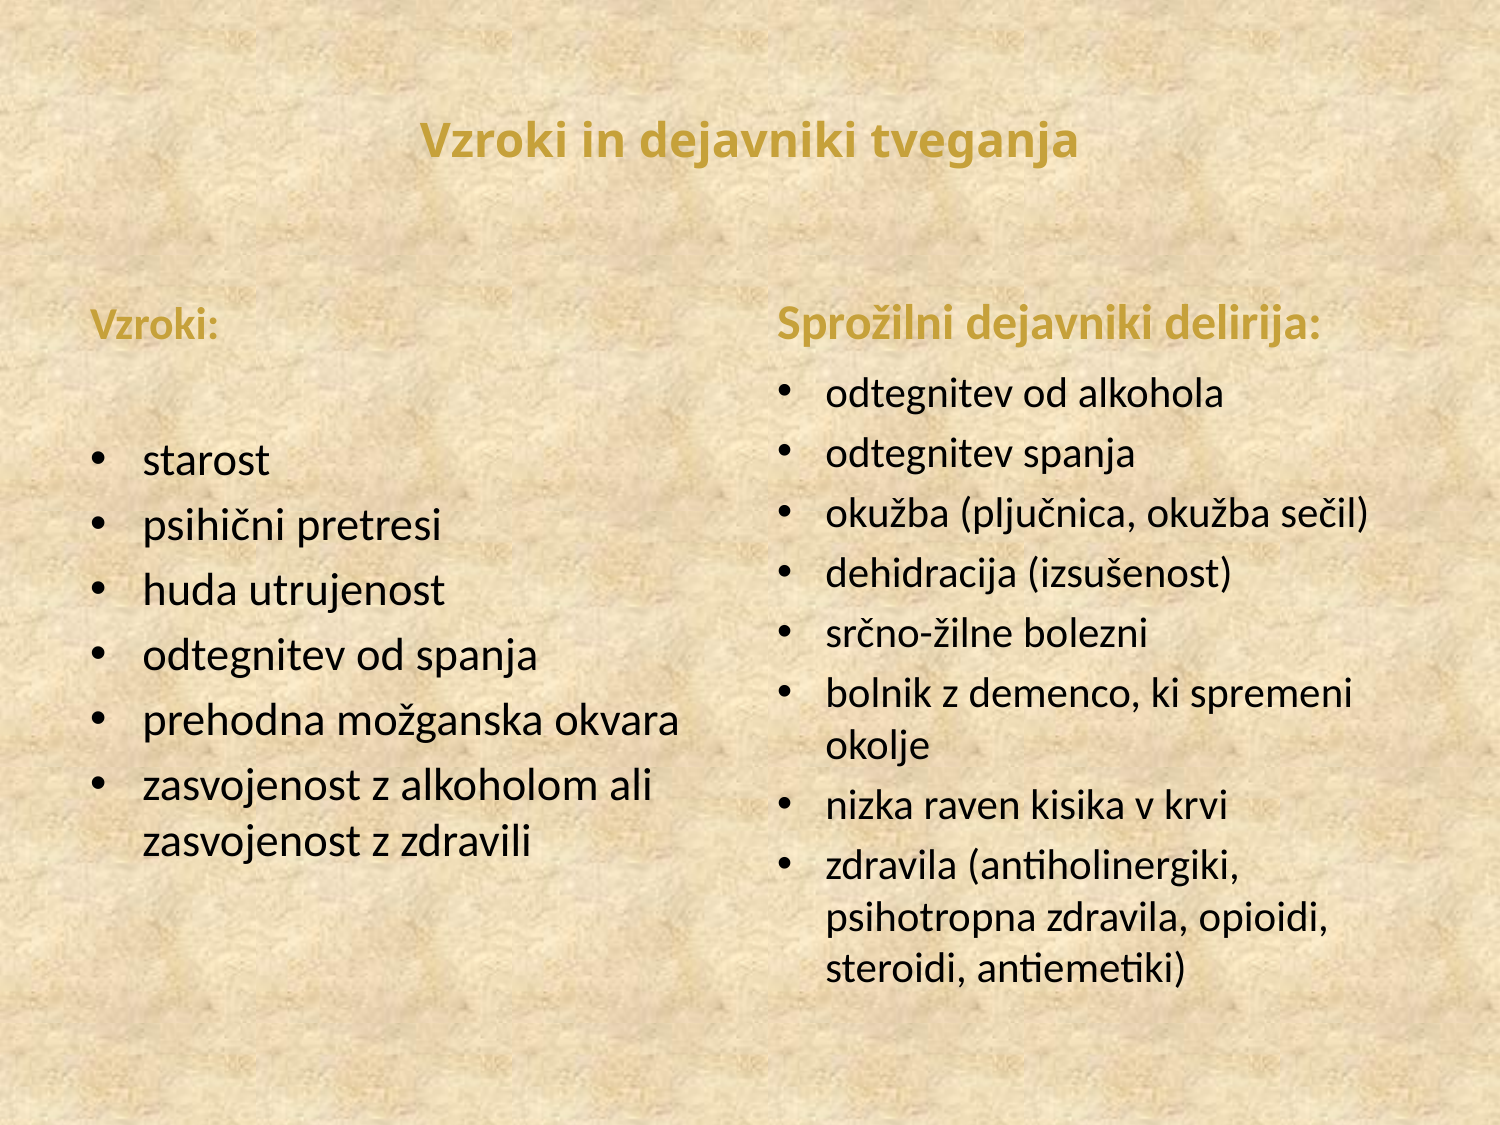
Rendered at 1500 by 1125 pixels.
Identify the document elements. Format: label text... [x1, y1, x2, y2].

title Vzroki in dejavniki tveganja [75, 45, 1425, 233]
picture [0, 0, 1500, 1125]
list Sprožilni dejavniki delirija: [761, 251, 1425, 356]
list odtegnitev od alkohola odtegnitev spanja okužba (pljučnica, okužba sečil) dehidracija (izsušenost) srčno-žilne bolezni bolnik z demenco, ki spremeni okolje nizka raven kisika v krvi zdravila (antiholinergiki, psihotropna zdravila, opioidi, steroidi, antiemetiki) [761, 356, 1425, 1005]
list Vzroki: [75, 251, 738, 356]
list starost psihični pretresi huda utrujenost odtegnitev od spanja prehodna možganska okvara zasvojenost z alkoholom ali zasvojenost z zdravili [75, 356, 738, 1005]
